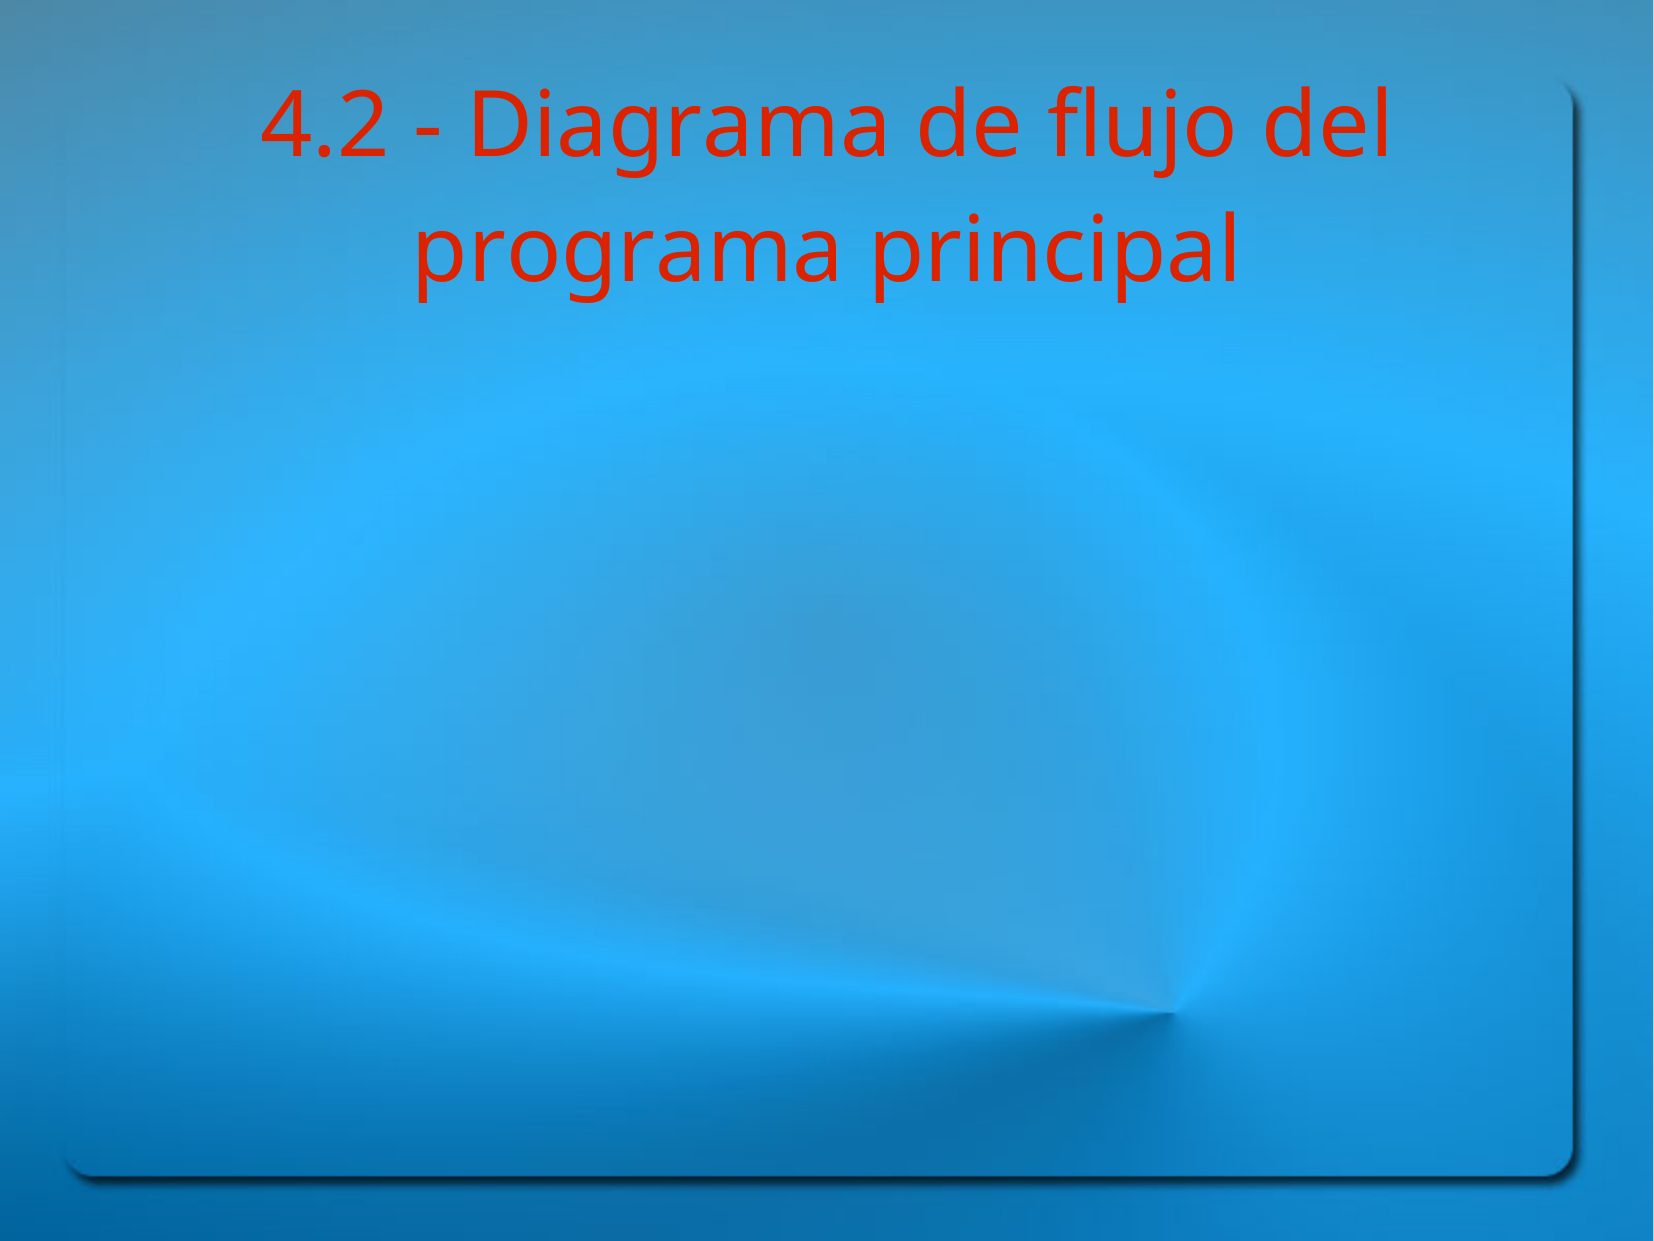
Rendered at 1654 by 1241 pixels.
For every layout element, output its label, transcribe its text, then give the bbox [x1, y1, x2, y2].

picture [0, 0, 1654, 1241]
title 4.2 - Diagrama de flujo del programa principal [121, 55, 1534, 312]
